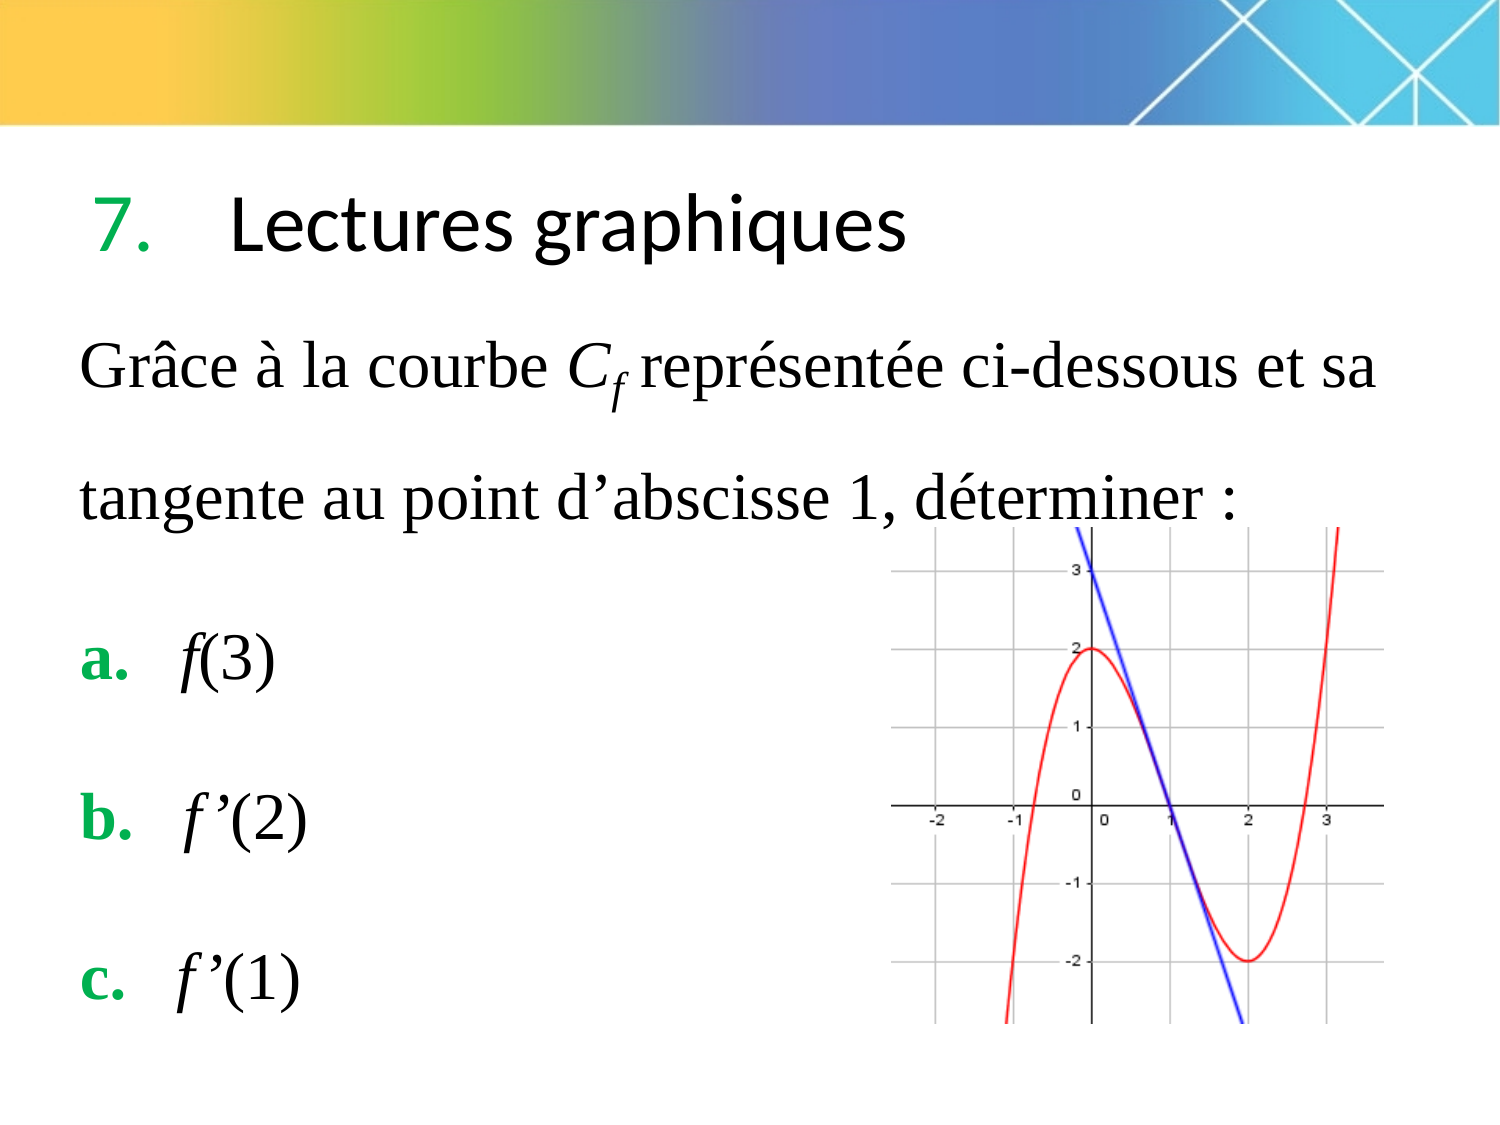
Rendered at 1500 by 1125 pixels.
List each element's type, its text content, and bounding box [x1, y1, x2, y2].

text_box Lectures graphiques [76, 125, 1500, 312]
text_box Grâce à la courbe Cf représentée ci-dessous et sa tangente au point d’abscisse 1, déterminer : a. f(3) b. f’(2) c. f’(1) [64, 267, 1460, 1010]
picture [891, 527, 1384, 1024]
